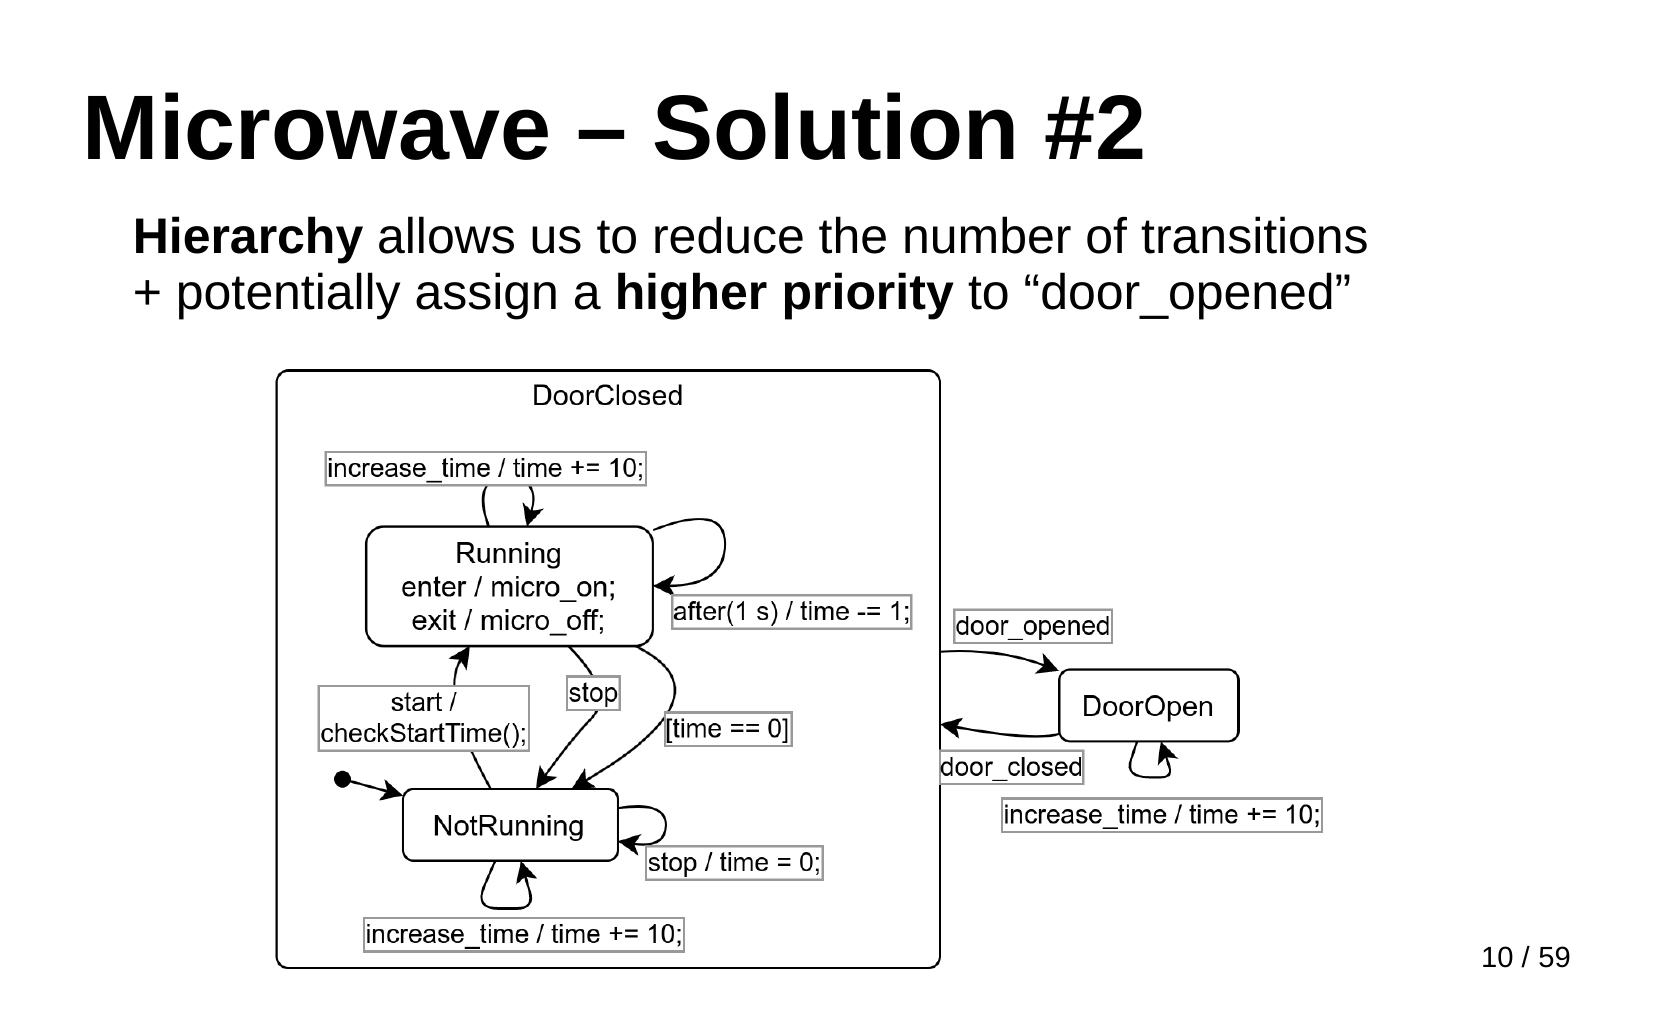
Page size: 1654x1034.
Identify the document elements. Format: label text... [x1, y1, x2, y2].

picture [274, 369, 1323, 969]
title Microwave – Solution #2 [82, 41, 1571, 214]
text_box Hierarchy allows us to reduce the number of transitions + potentially assign a higher priority to “door_opened” [118, 200, 1583, 328]
